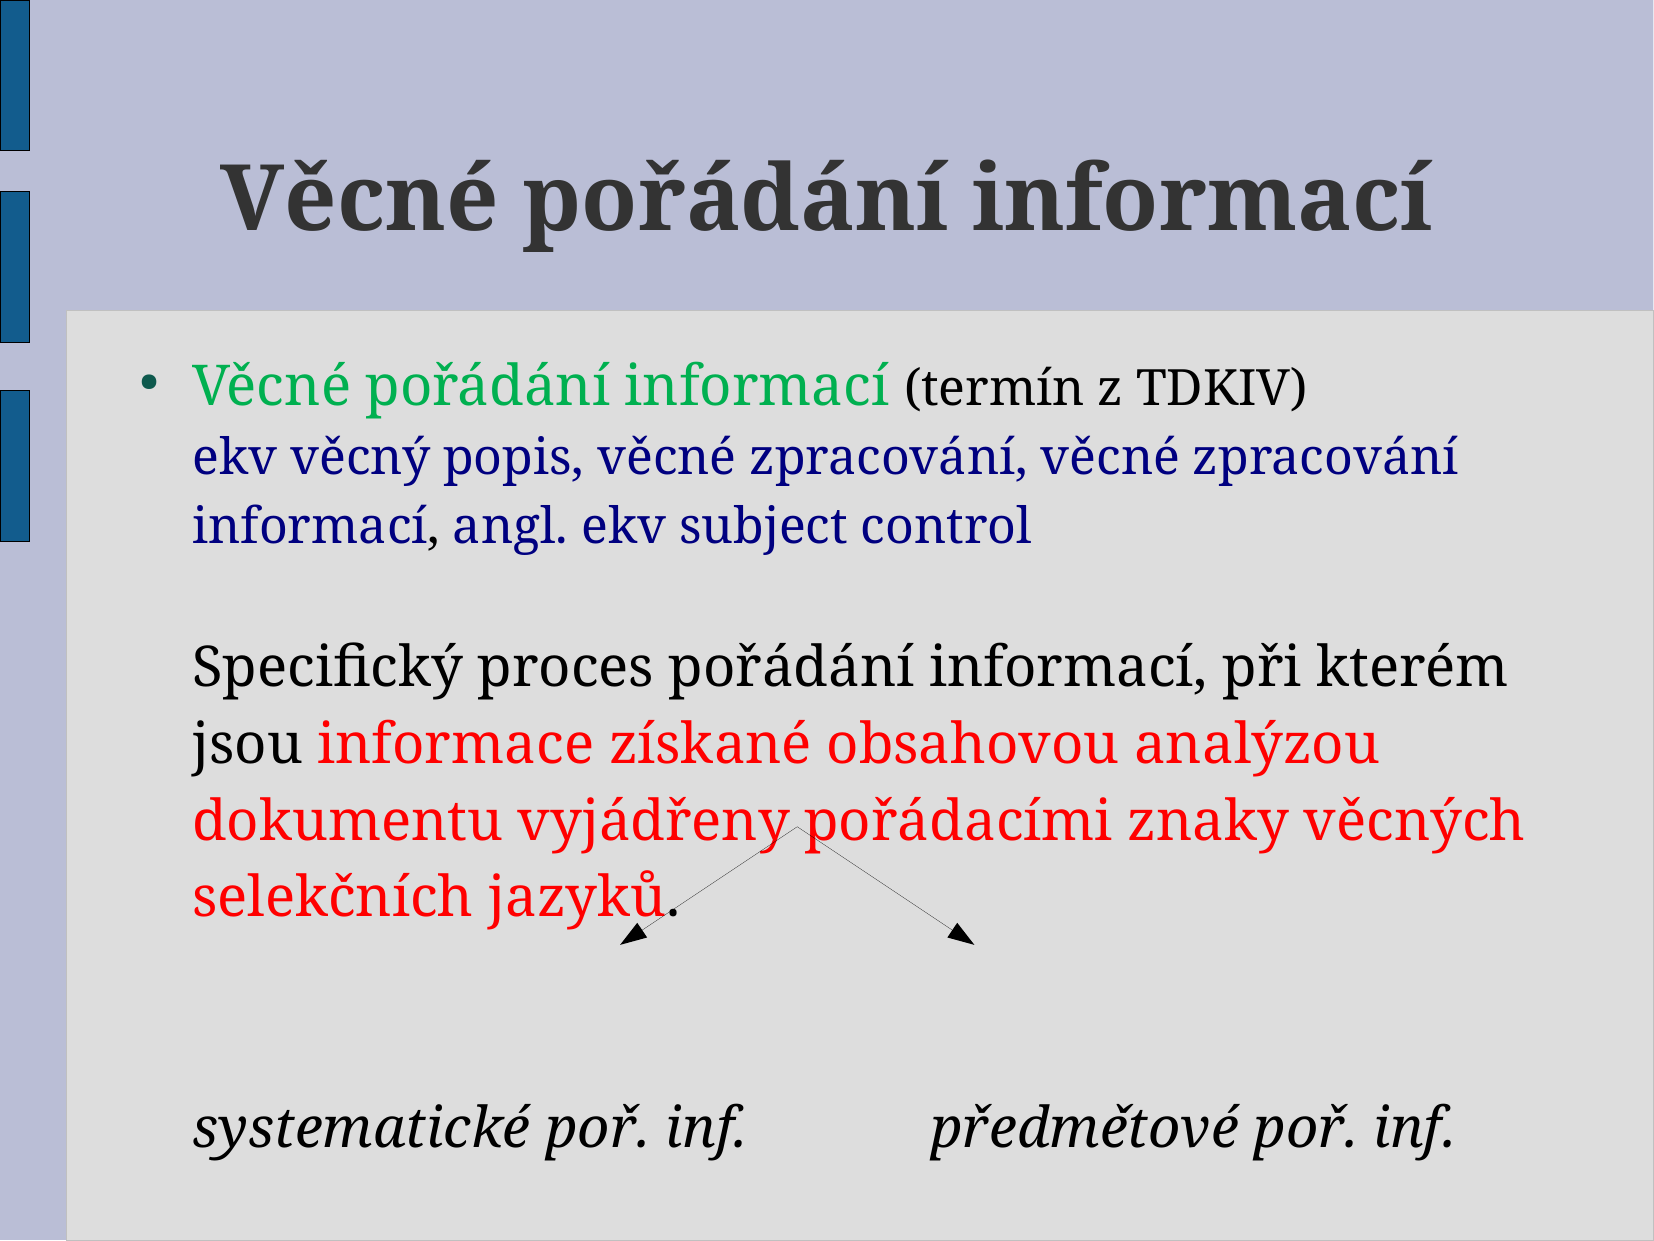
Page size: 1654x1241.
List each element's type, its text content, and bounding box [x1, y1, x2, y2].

title Věcné pořádání informací [121, 91, 1534, 299]
list Věcné pořádání informací (termín z TDKIV) ekv věcný popis, věcné zpracování, věcné zpracování informací, angl. ekv subject control Specifický proces pořádání informací, při kterém jsou informace získané obsahovou analýzou dokumentu vyjádřeny pořádacími znaky věcných selekčních jazyků. systematické poř. inf. předmětové poř. inf. [121, 344, 1534, 1112]
